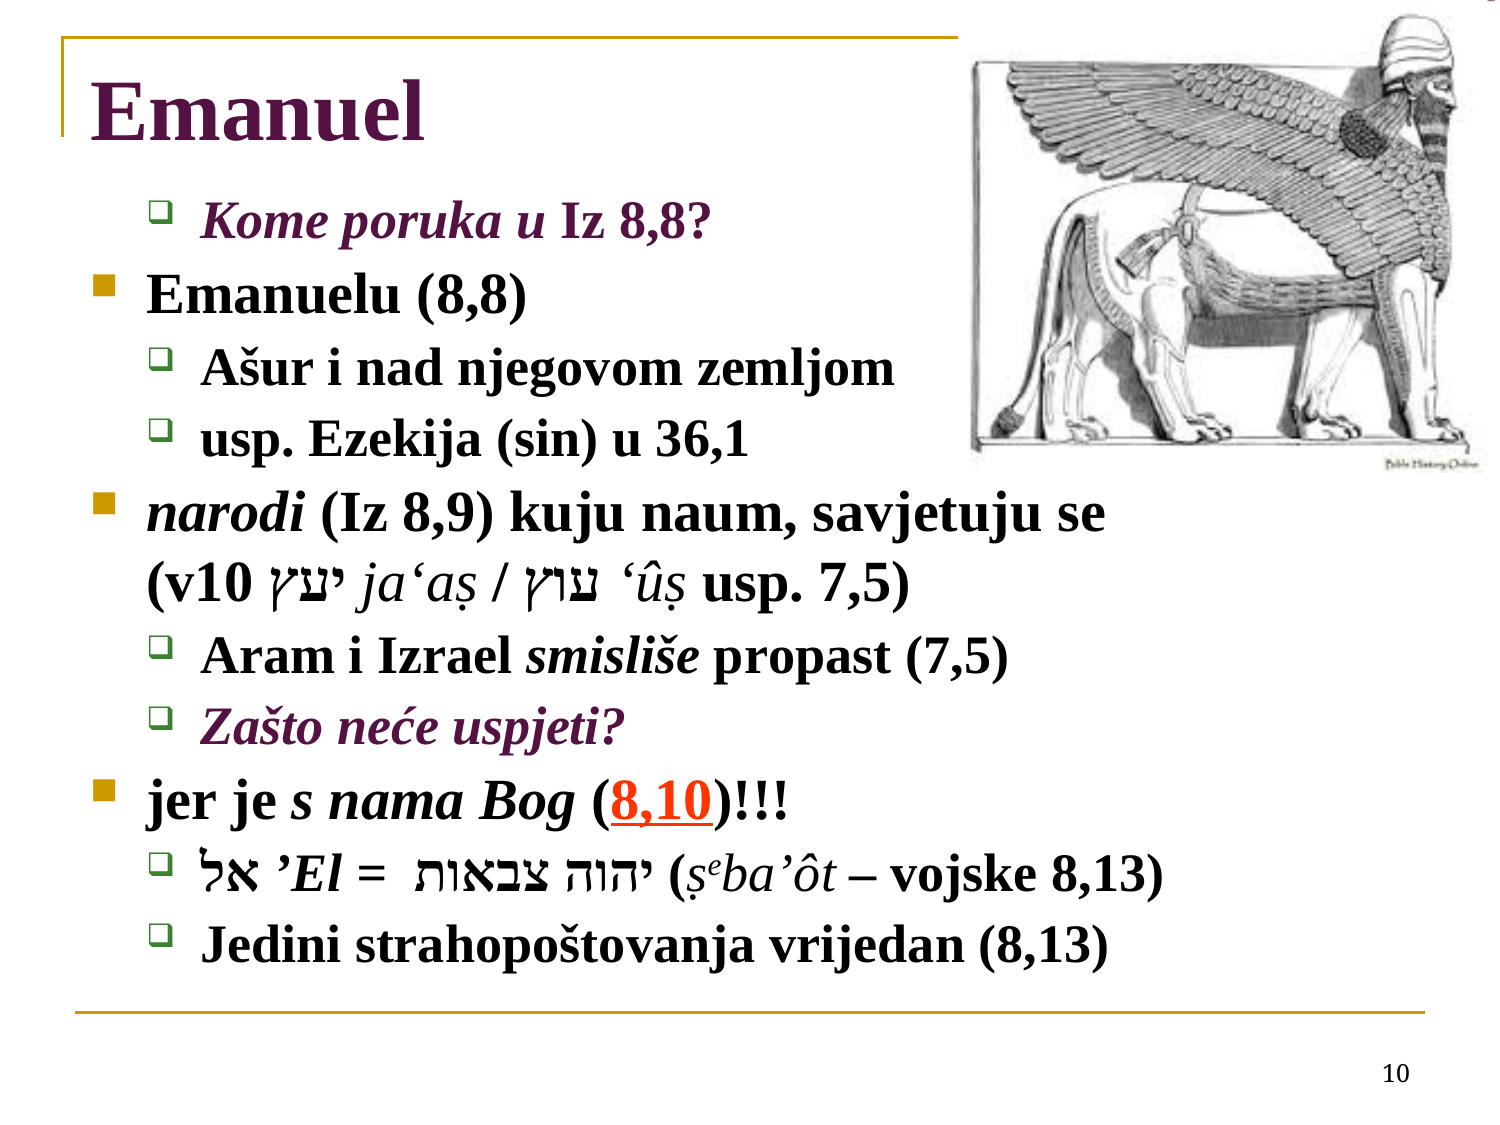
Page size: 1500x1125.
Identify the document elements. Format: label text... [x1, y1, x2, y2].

list Kome poruka u Iz 8,8? Emanuelu (8,8) Ašur i nad njegovom zemljom usp. Ezekija (sin) u 36,1 narodi (Iz 8,9) kuju naum, savjetuju se (v10 יעץ ja‘aṣ / עוץ ‘ûṣ usp. 7,5) Aram i Izrael smisliše propast (7,5) Zašto neće uspjeti? jer je s nama Bog (8,10)!!! אל ’El = יהוה צבאות (ṣeba’ôt – vojske 8,13) Jedini strahopoštovanja vrijedan (8,13) [75, 177, 1388, 1006]
picture [958, 0, 1495, 473]
text_box <number> [1074, 1024, 1426, 1100]
title Emanuel [75, 45, 958, 177]
